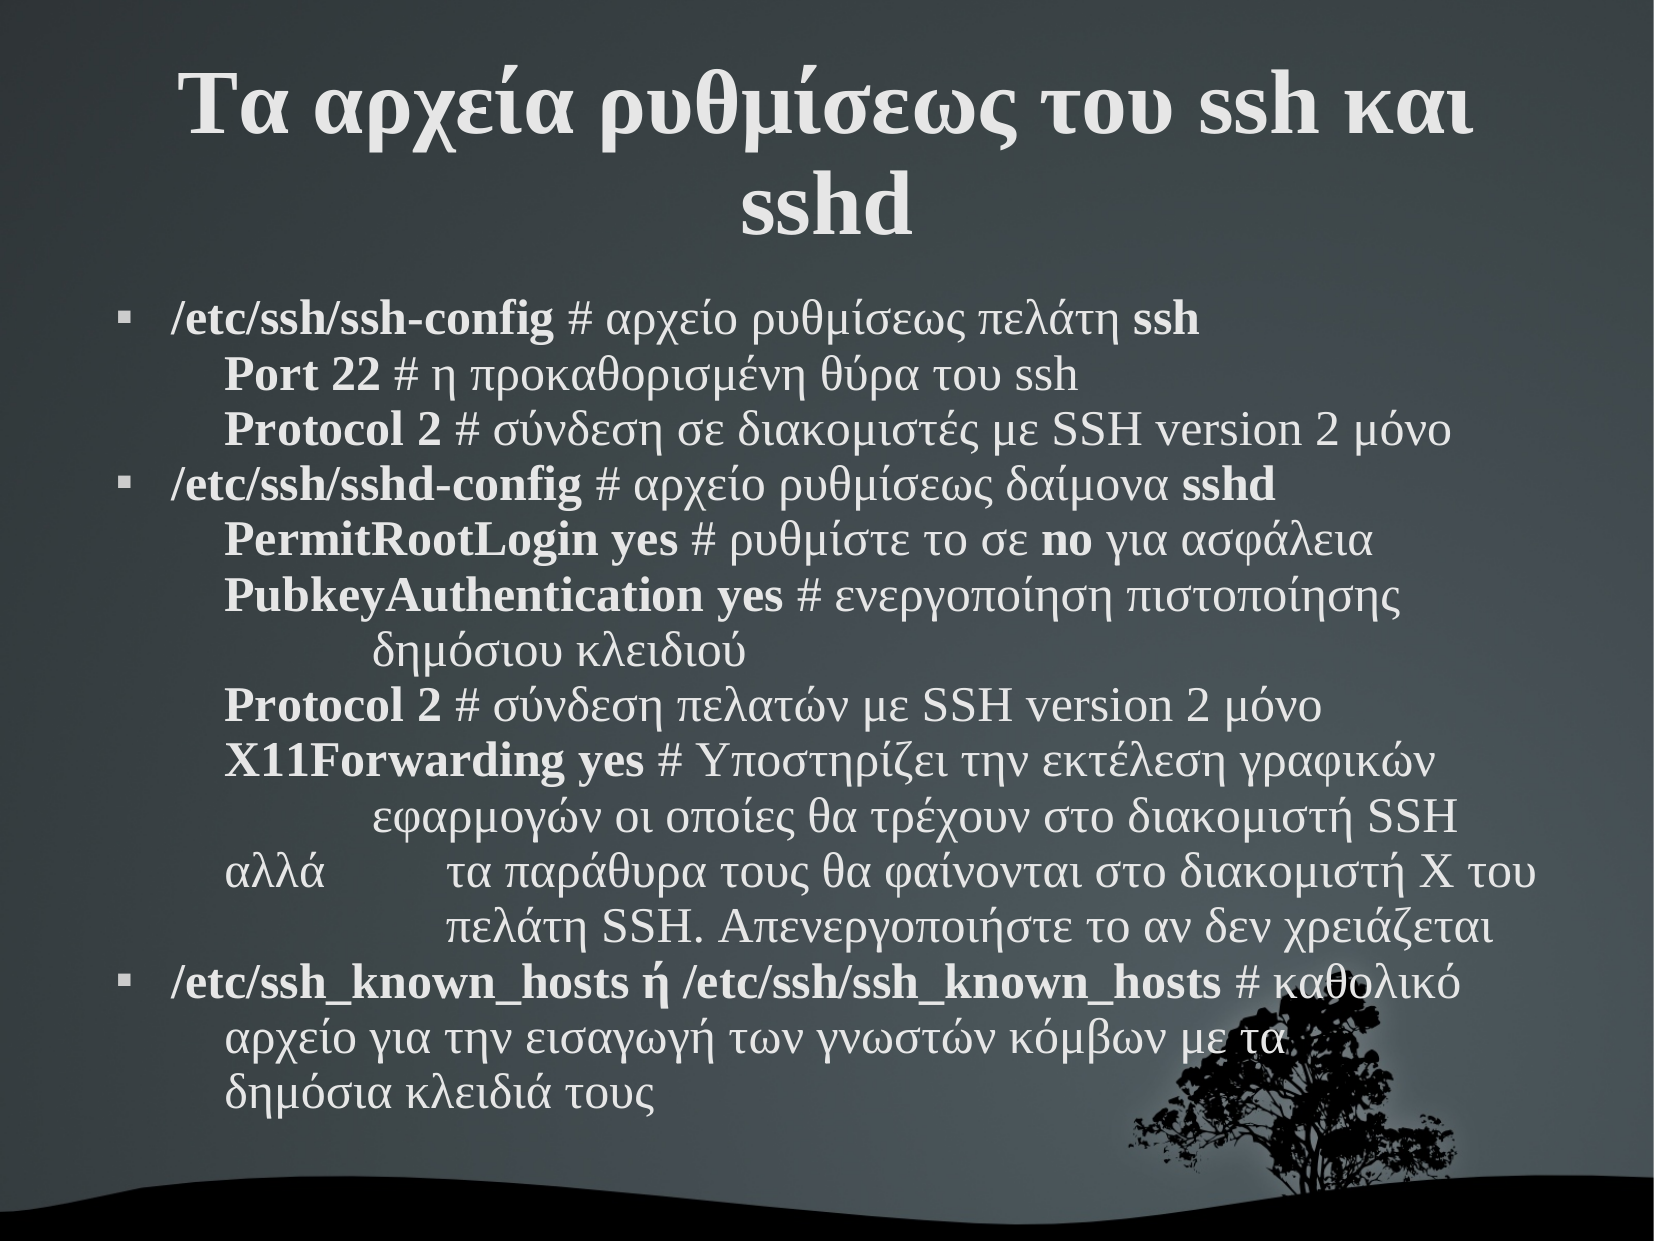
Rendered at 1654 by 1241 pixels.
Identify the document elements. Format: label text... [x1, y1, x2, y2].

list /etc/ssh/ssh-config # αρχείο ρυθμίσεως πελάτη ssh Port 22 # η προκαθορισμένη θύρα του ssh Protocol 2 # σύνδεση σε διακομιστές με SSH version 2 μόνο /etc/ssh/sshd-config # αρχείο ρυθμίσεως δαίμονα sshd PermitRootLogin yes # ρυθμίστε το σε no για ασφάλεια PubkeyAuthentication yes # ενεργοποίηση πιστοποίησης δημόσιου κλειδιού Protocol 2 # σύνδεση πελατών με SSH version 2 μόνο X11Forwarding yes # Υποστηρίζει την εκτέλεση γραφικών εφαρμογών οι οποίες θα τρέχουν στο διακομιστή SSH αλλά τα παράθυρα τους θα φαίνονται στο διακομιστή Χ του πελάτη SSH. Απενεργοποιήστε το αν δεν χρειάζεται /etc/ssh_known_hosts ή /etc/ssh/ssh_known_hosts # καθολικό αρχείο για την εισαγωγή των γνωστών κόμβων με τα δημόσια κλειδιά τους [82, 290, 1571, 1241]
title Τα αρχεία ρυθμίσεως του ssh και sshd [82, 33, 1571, 273]
picture [0, 0, 1654, 1241]
